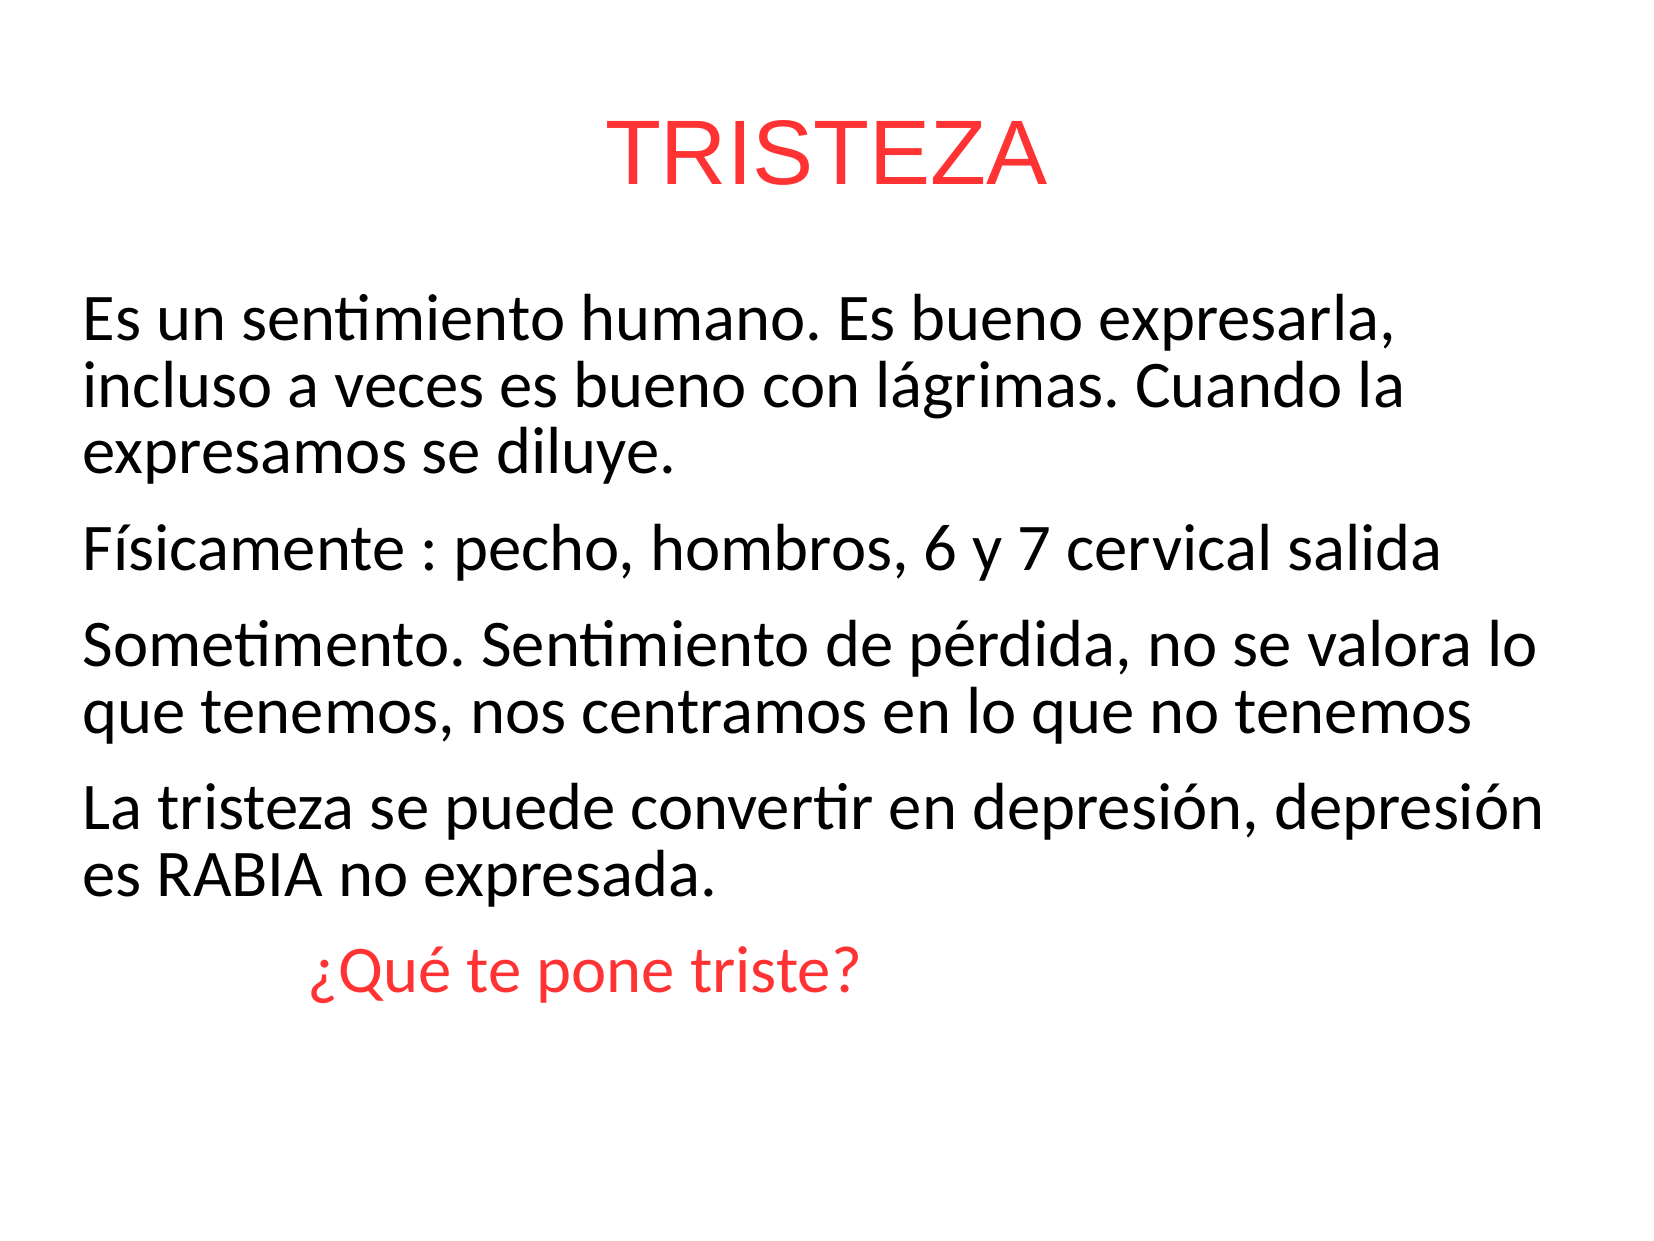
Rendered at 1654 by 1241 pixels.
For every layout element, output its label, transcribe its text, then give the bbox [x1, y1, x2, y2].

title TRISTEZA [82, 49, 1571, 257]
list Es un sentimiento humano. Es bueno expresarla, incluso a veces es bueno con lágrimas. Cuando la expresamos se diluye. Físicamente : pecho, hombros, 6 y 7 cervical salida Sometimento. Sentimiento de pérdida, no se valora lo que tenemos, nos centramos en lo que no tenemos La tristeza se puede convertir en depresión, depresión es RABIA no expresada. ¿Qué te pone triste? [82, 290, 1571, 1142]
